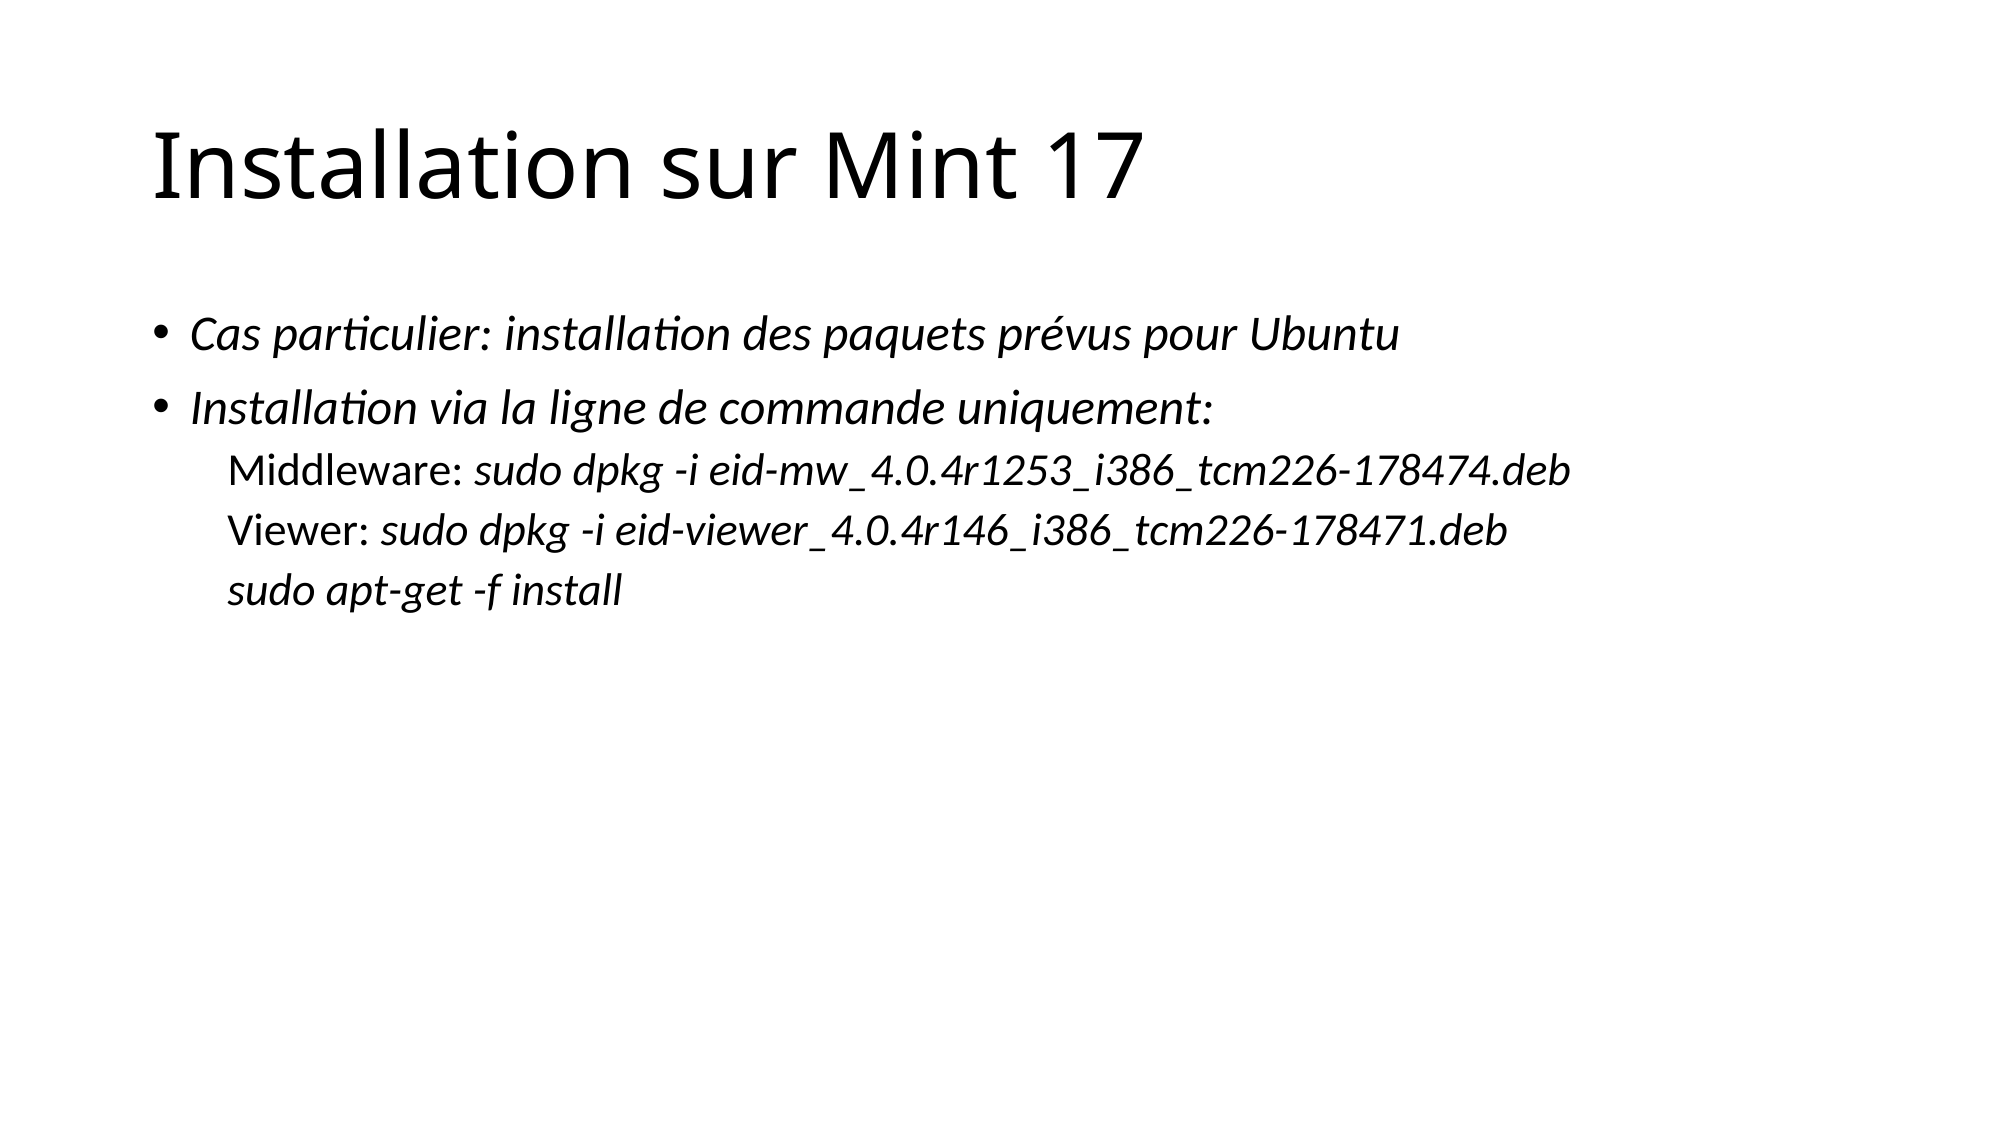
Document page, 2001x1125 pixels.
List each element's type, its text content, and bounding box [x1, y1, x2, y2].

text_box Cas particulier: installation des paquets prévus pour Ubuntu Installation via la ligne de commande uniquement: Middleware: sudo dpkg -i eid-mw_4.0.4r1253_i386_tcm226-178474.deb Viewer: sudo dpkg -i eid-viewer_4.0.4r146_i386_tcm226-178471.deb sudo apt-get -f install [137, 299, 1863, 1014]
text_box Installation sur Mint 17 [137, 59, 1863, 278]
